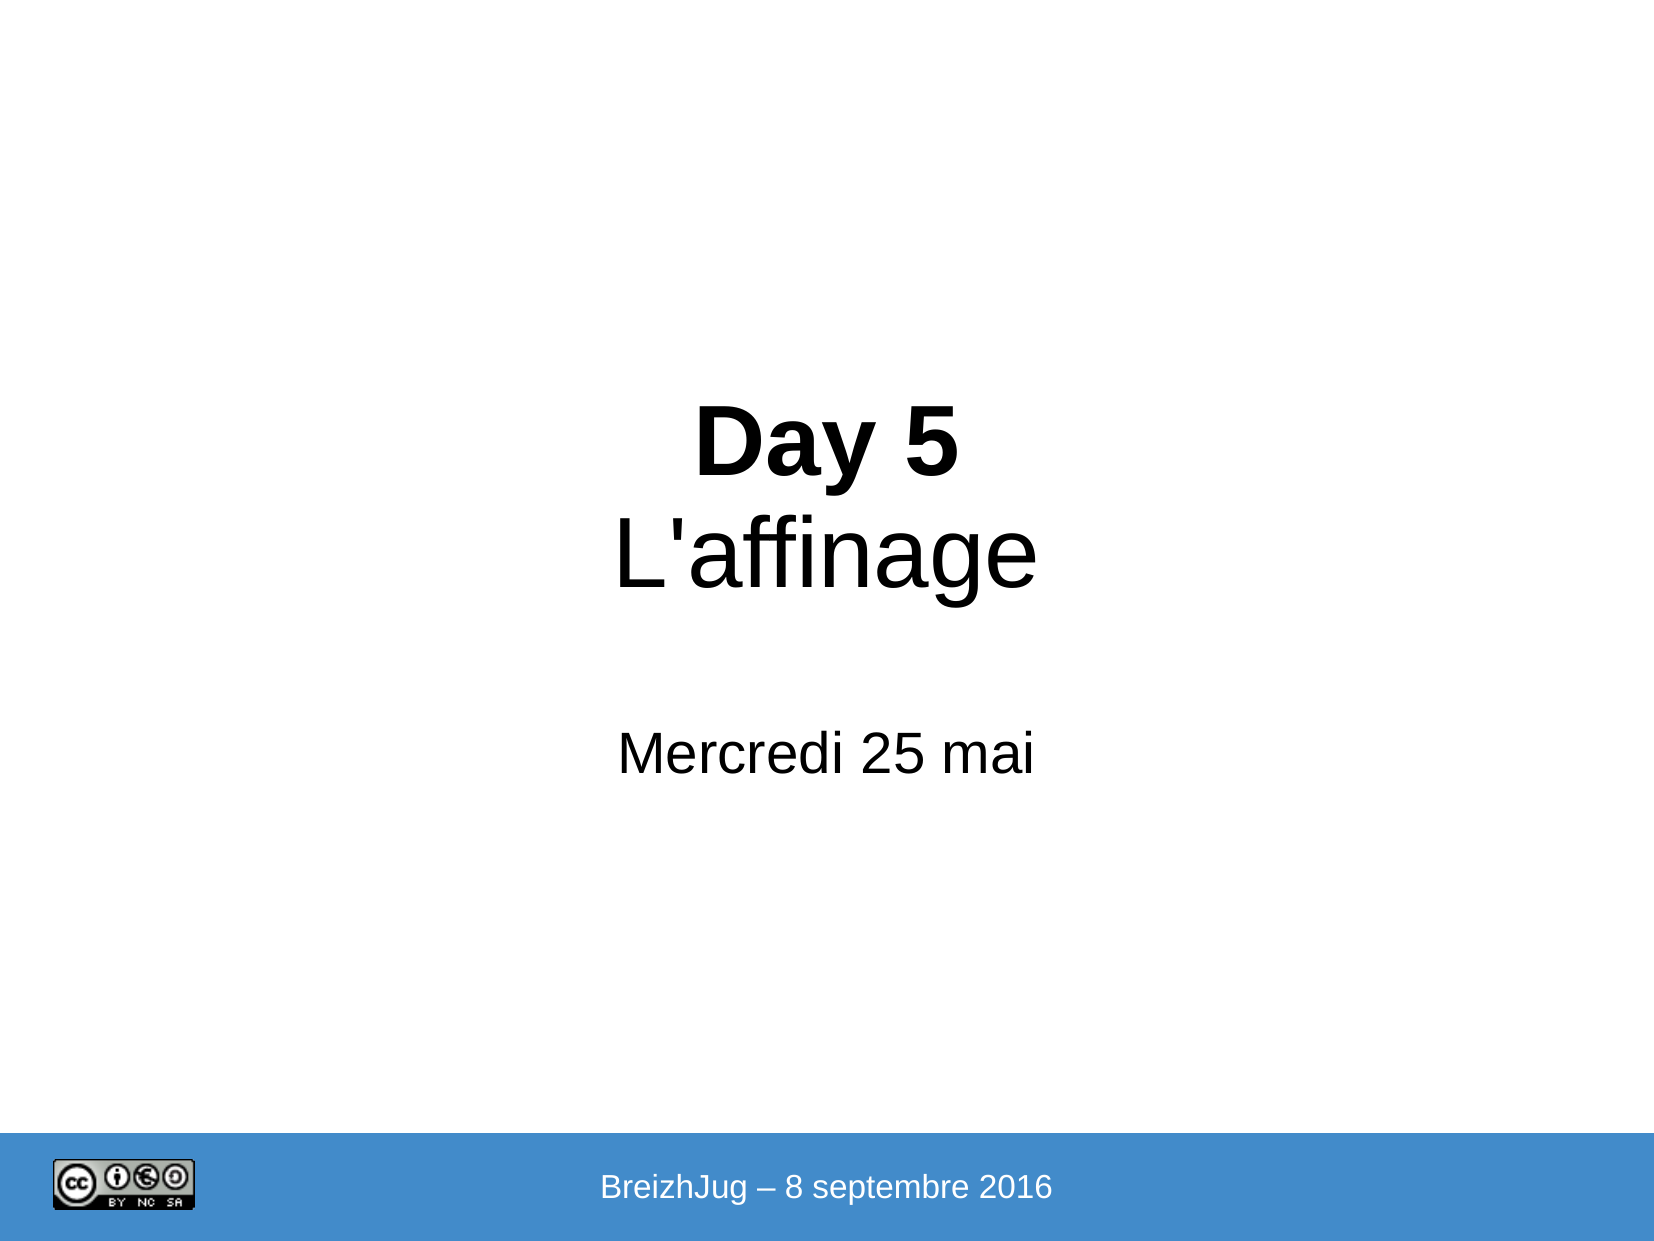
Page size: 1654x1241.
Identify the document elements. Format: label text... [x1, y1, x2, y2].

subtitle Day 5 L'affinage Mercredi 25 mai [82, 49, 1571, 1010]
picture [53, 1159, 195, 1210]
